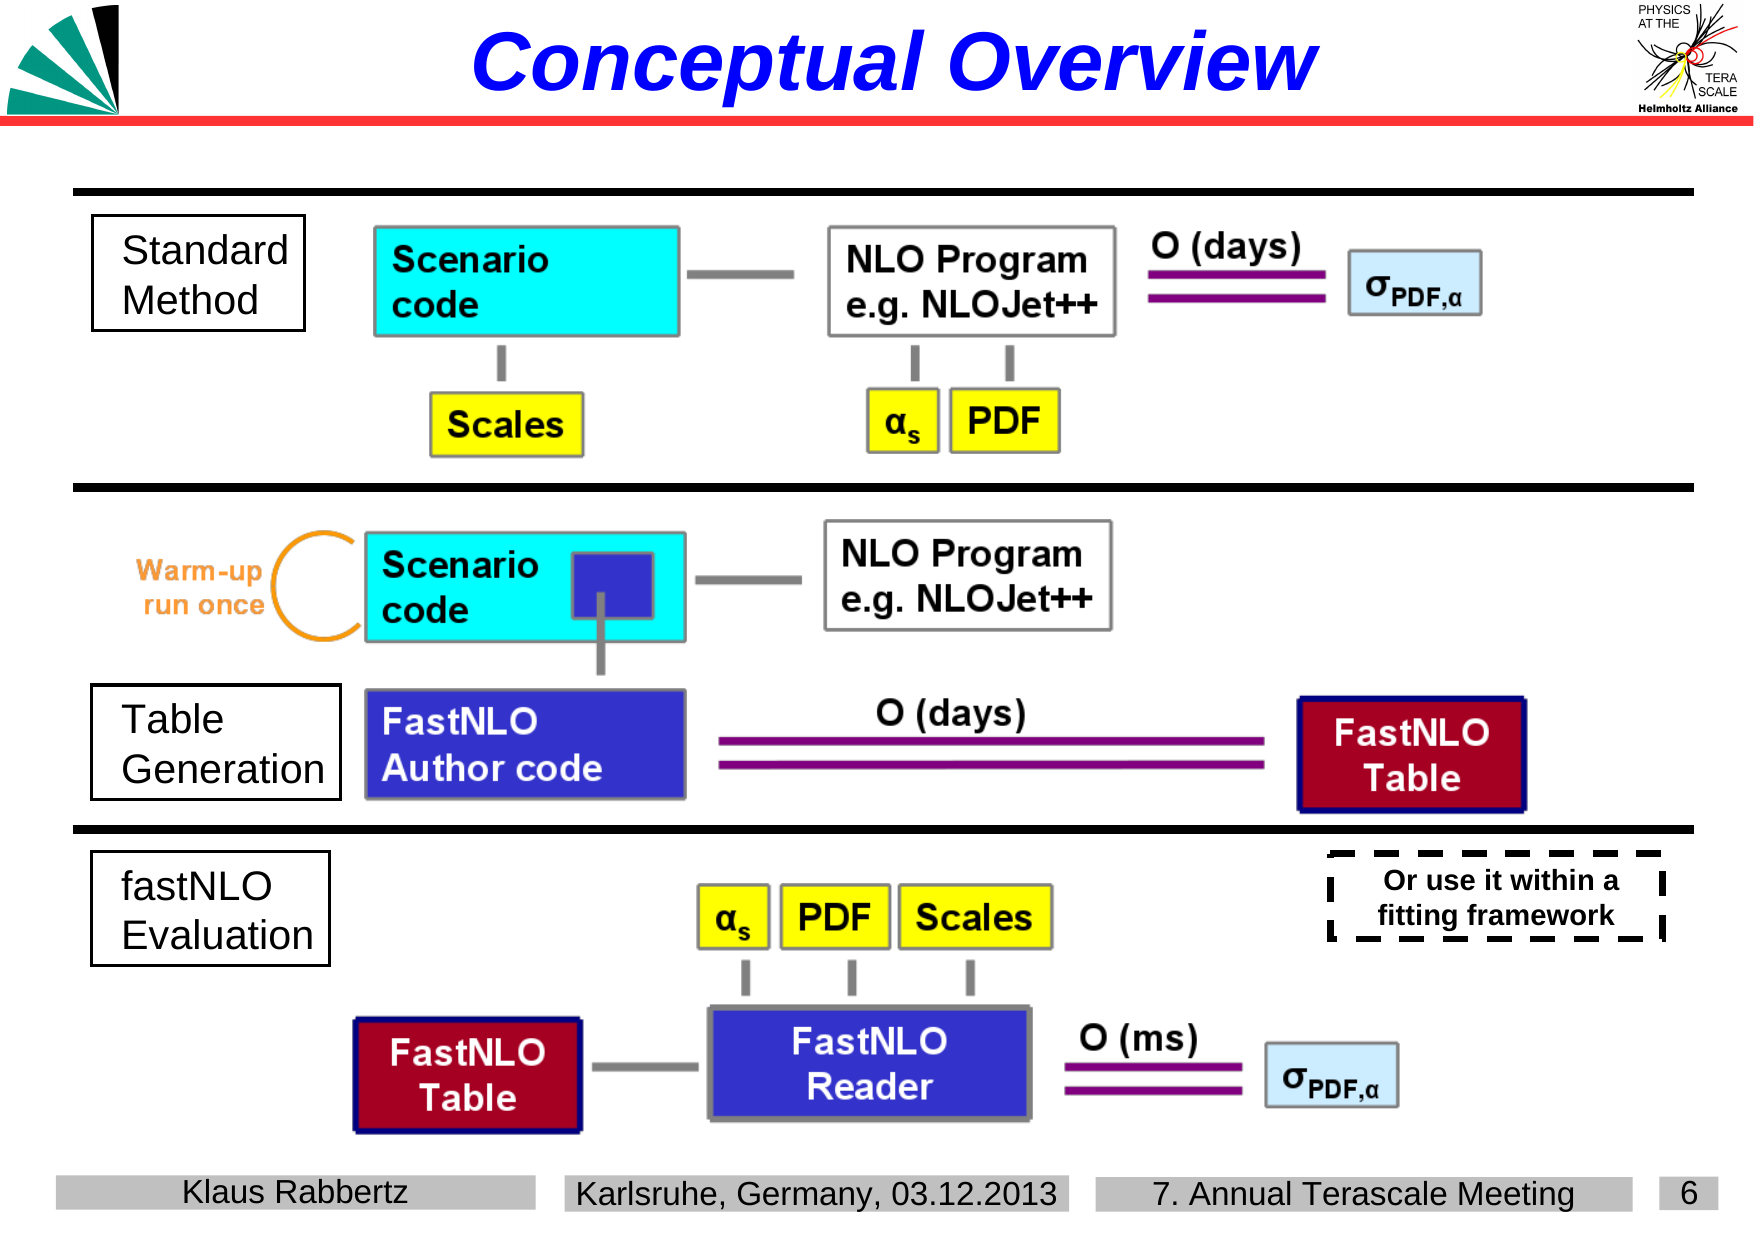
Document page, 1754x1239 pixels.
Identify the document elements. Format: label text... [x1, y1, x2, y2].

text_box Standard Method [92, 215, 305, 331]
picture [352, 883, 1401, 1137]
text_box Or use it within a fitting framework [1330, 853, 1663, 939]
title Conceptual Overview [123, 0, 1606, 115]
picture [1631, 1, 1745, 115]
text_box Table Generation [91, 685, 341, 800]
picture [7, 5, 119, 116]
picture [119, 519, 1529, 815]
picture [373, 215, 1484, 459]
text_box fastNLO Evaluation [91, 851, 330, 966]
